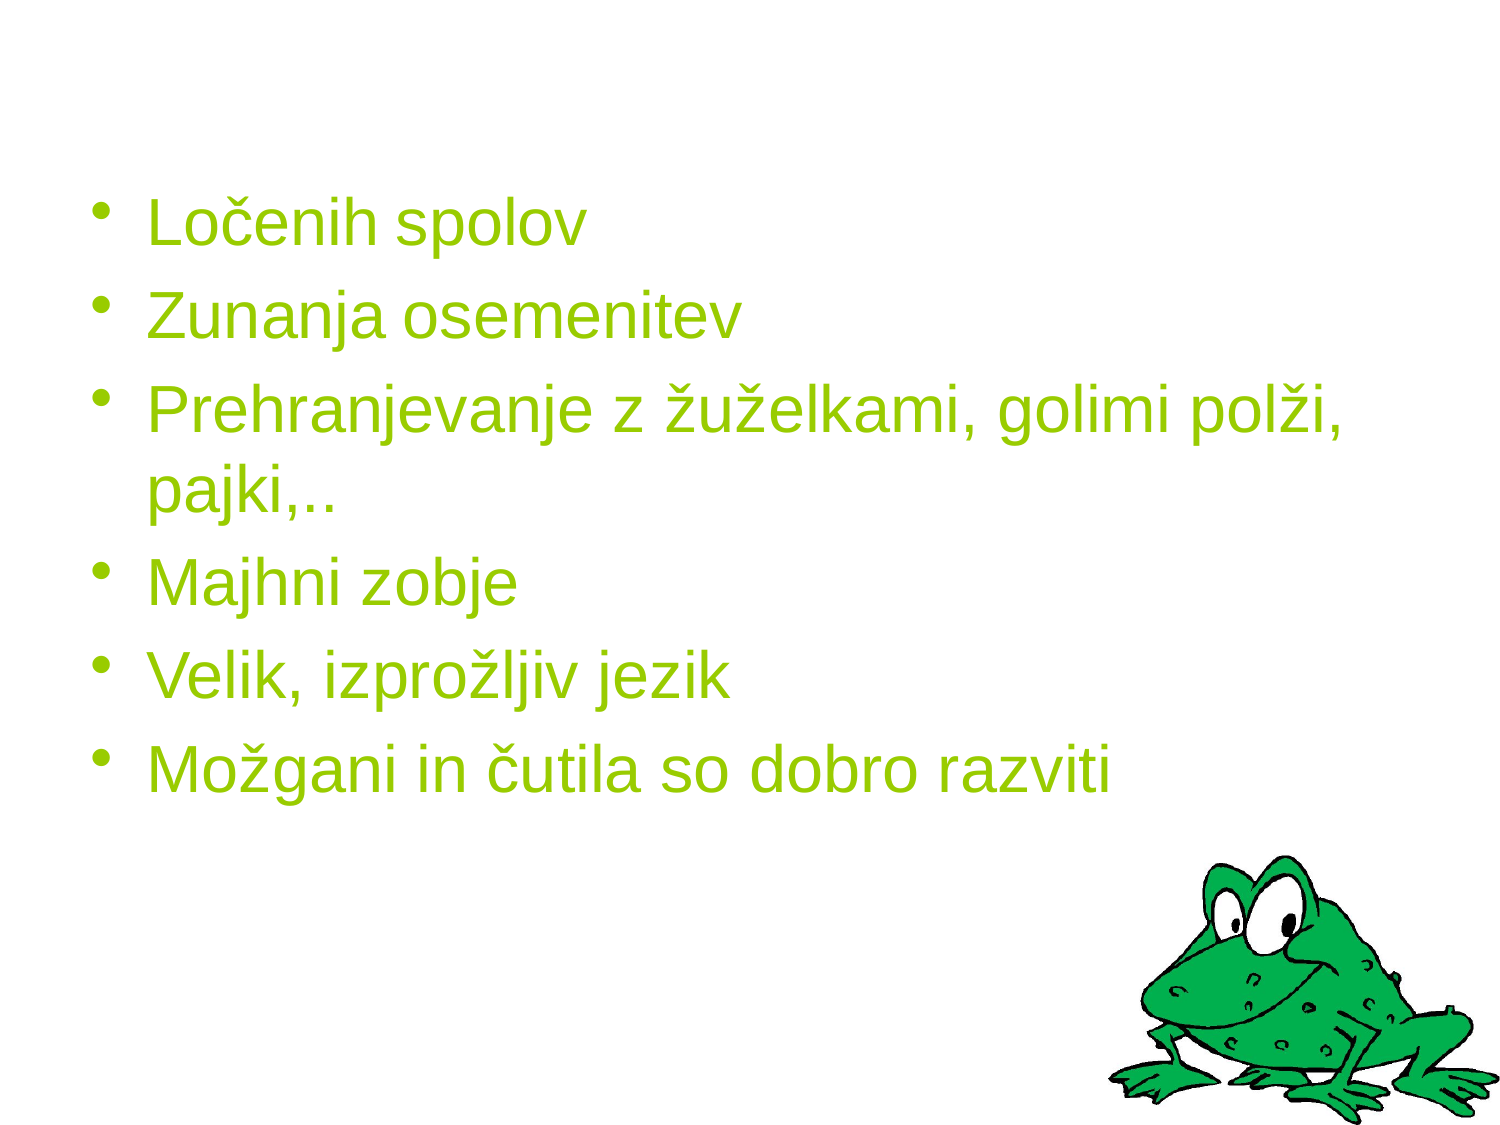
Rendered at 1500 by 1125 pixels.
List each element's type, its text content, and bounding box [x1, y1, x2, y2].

list Ločenih spolov Zunanja osemenitev Prehranjevanje z žuželkami, golimi polži, pajki,.. Majhni zobje Velik, izprožljiv jezik Možgani in čutila so dobro razviti [75, 78, 1376, 1005]
picture [1108, 854, 1500, 1125]
